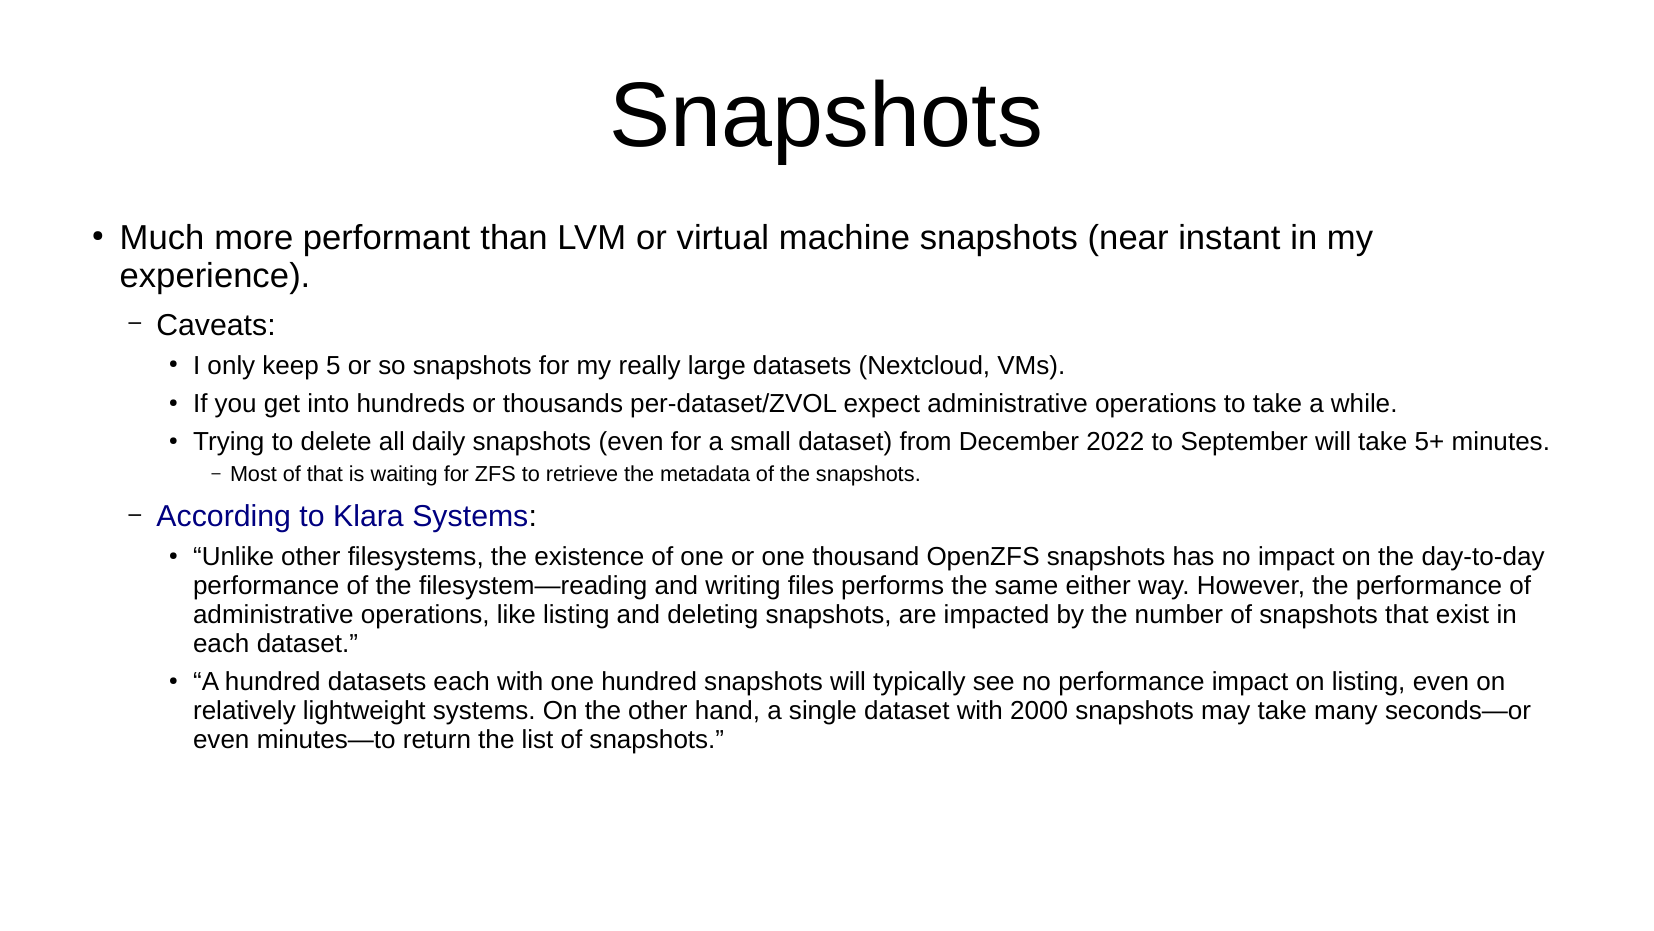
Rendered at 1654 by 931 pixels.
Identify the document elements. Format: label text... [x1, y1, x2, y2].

list Much more performant than LVM or virtual machine snapshots (near instant in my experience). Caveats: I only keep 5 or so snapshots for my really large datasets (Nextcloud, VMs). If you get into hundreds or thousands per-dataset/ZVOL expect administrative operations to take a while. Trying to delete all daily snapshots (even for a small dataset) from December 2022 to September will take 5+ minutes. Most of that is waiting for ZFS to retrieve the metadata of the snapshots. According to Klara Systems: “Unlike other filesystems, the existence of one or one thousand OpenZFS snapshots has no impact on the day-to-day performance of the filesystem—reading and writing files performs the same either way. However, the performance of administrative operations, like listing and deleting snapshots, are impacted by the number of snapshots that exist in each dataset.” “A hundred datasets each with one hundred snapshots will typically see no performance impact on listing, even on relatively lightweight systems. On the other hand, a single dataset with 2000 snapshots may take many seconds—or even minutes—to return the list of snapshots.” [82, 217, 1571, 758]
title Snapshots [82, 37, 1571, 193]
